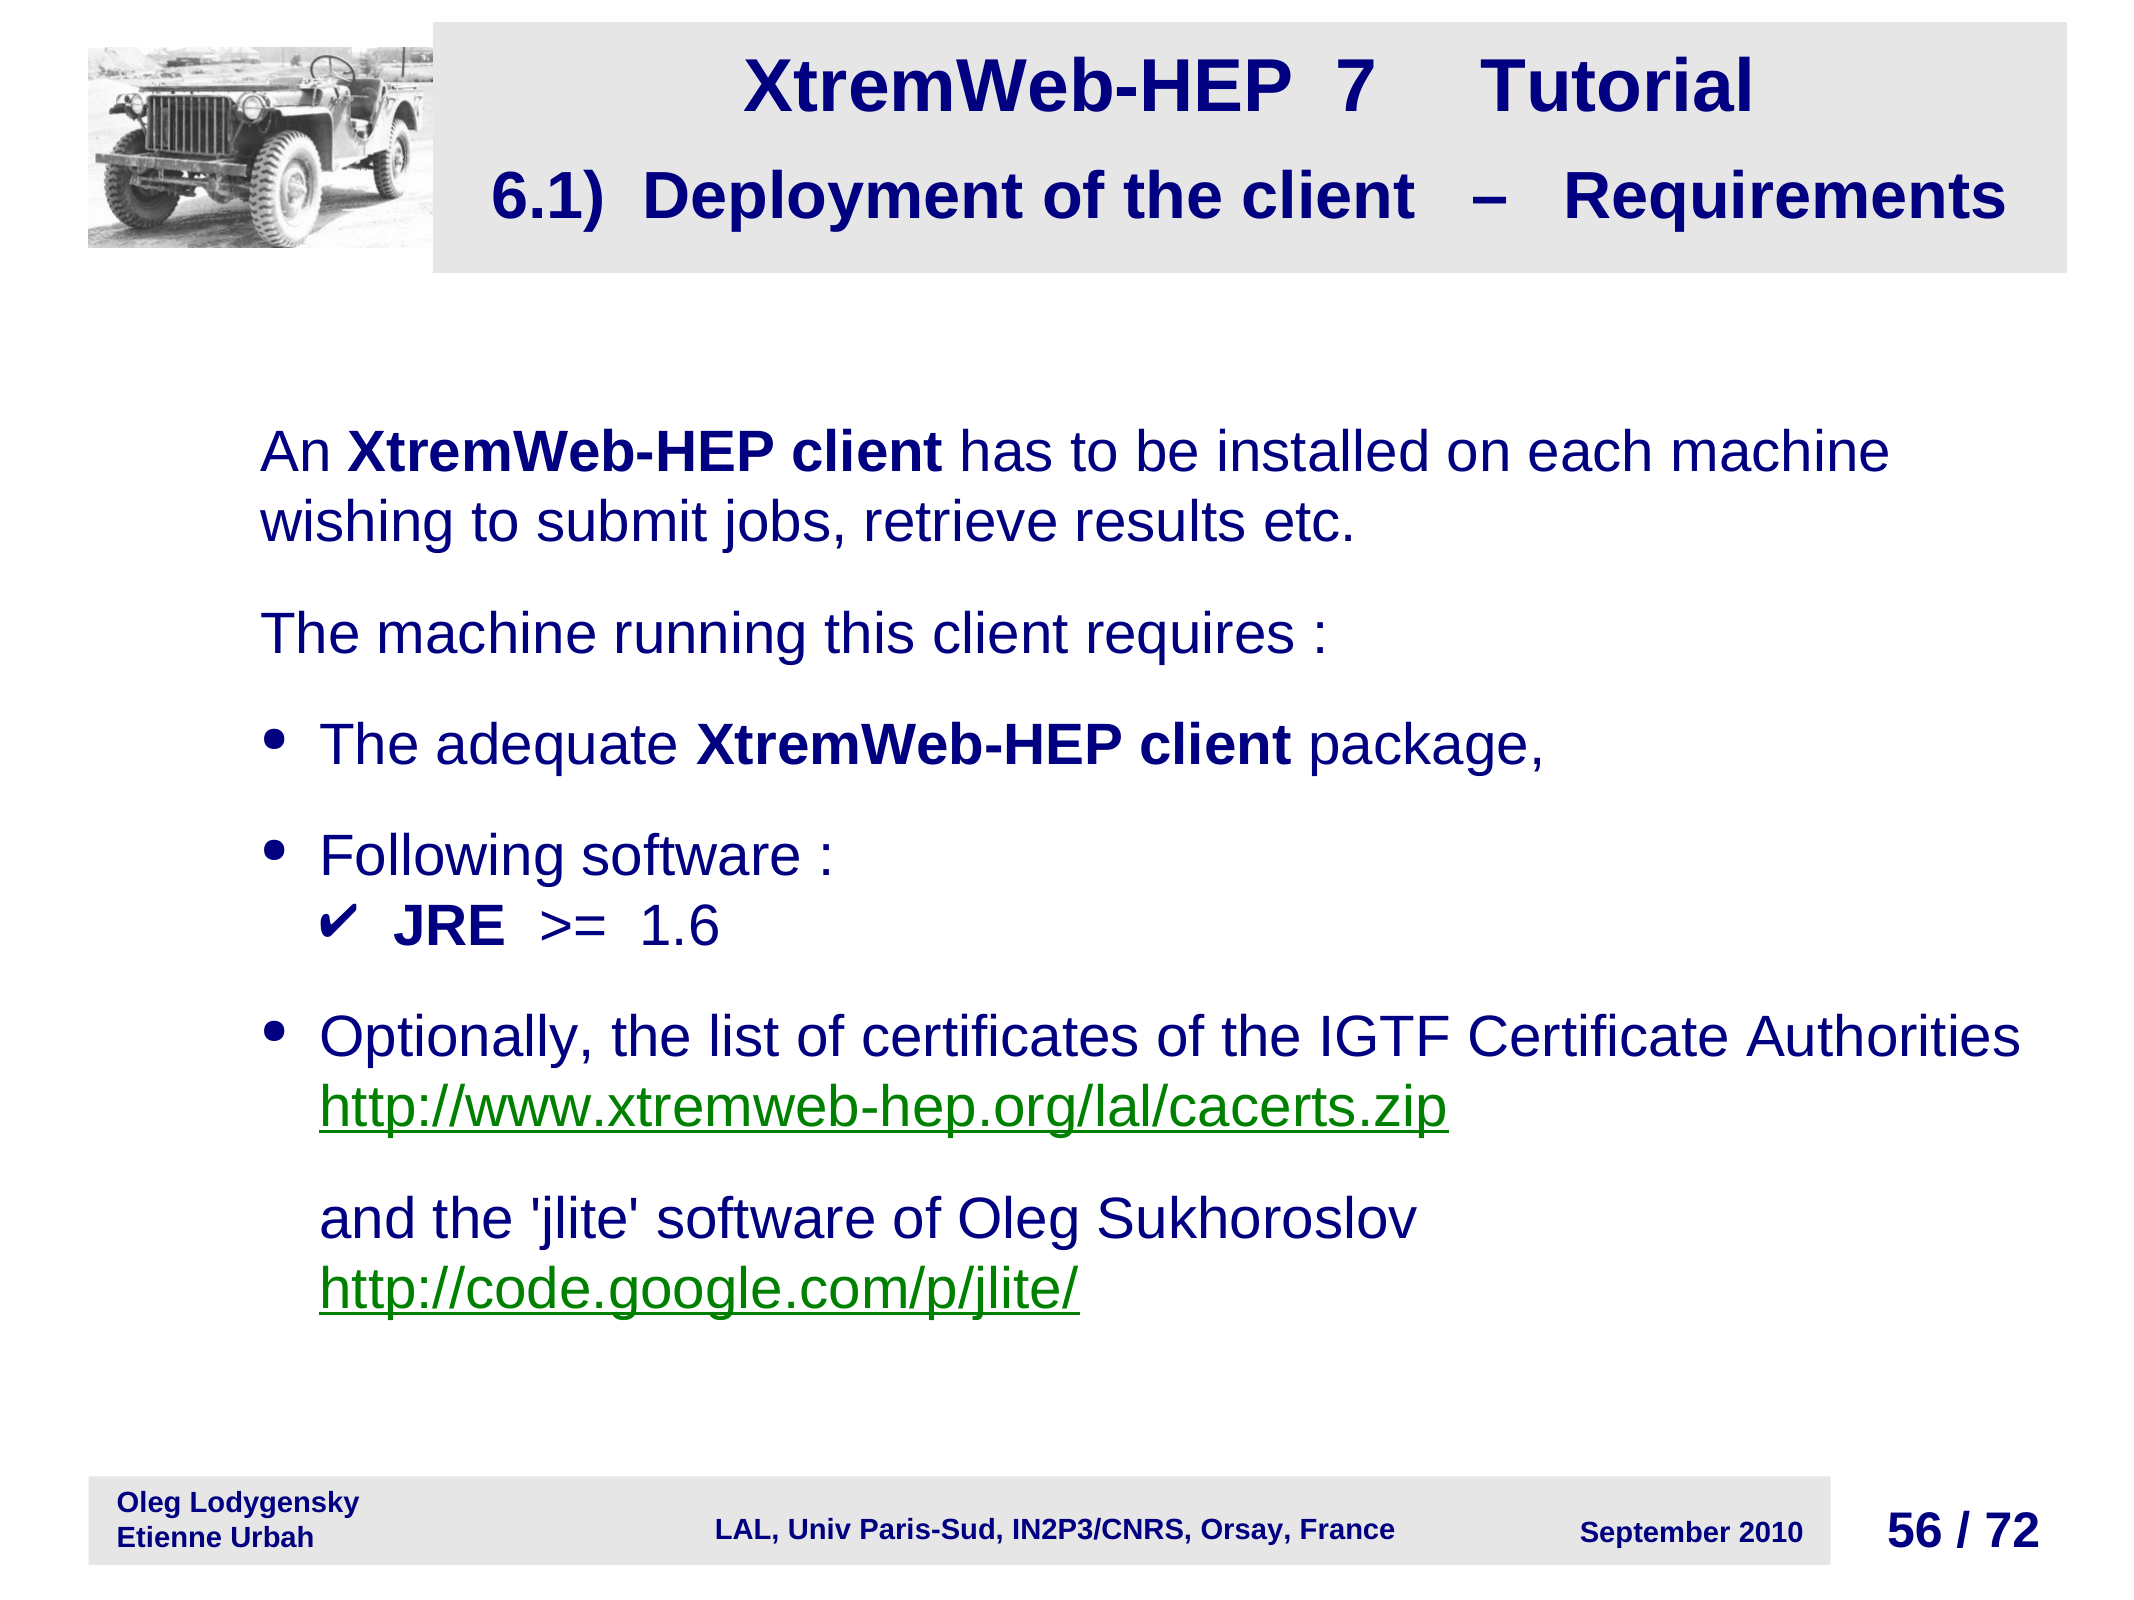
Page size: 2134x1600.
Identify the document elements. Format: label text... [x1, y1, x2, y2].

picture [88, 47, 433, 248]
title 6.1) Deployment of the client – Requirements [442, 118, 2067, 266]
text_box An XtremWeb-HEP client has to be installed on each machine wishing to submit jobs, retrieve results etc. The machine running this client requires : The adequate XtremWeb-HEP client package, Following software : JRE >= 1.6 Optionally, the list of certificates of the IGTF Certificate Authorities http://www.xtremweb-hep.org/lal/cacerts.zip and the 'jlite' software of Oleg Sukhoroslov http://code.google.com/p/jlite/ [250, 413, 2053, 1344]
